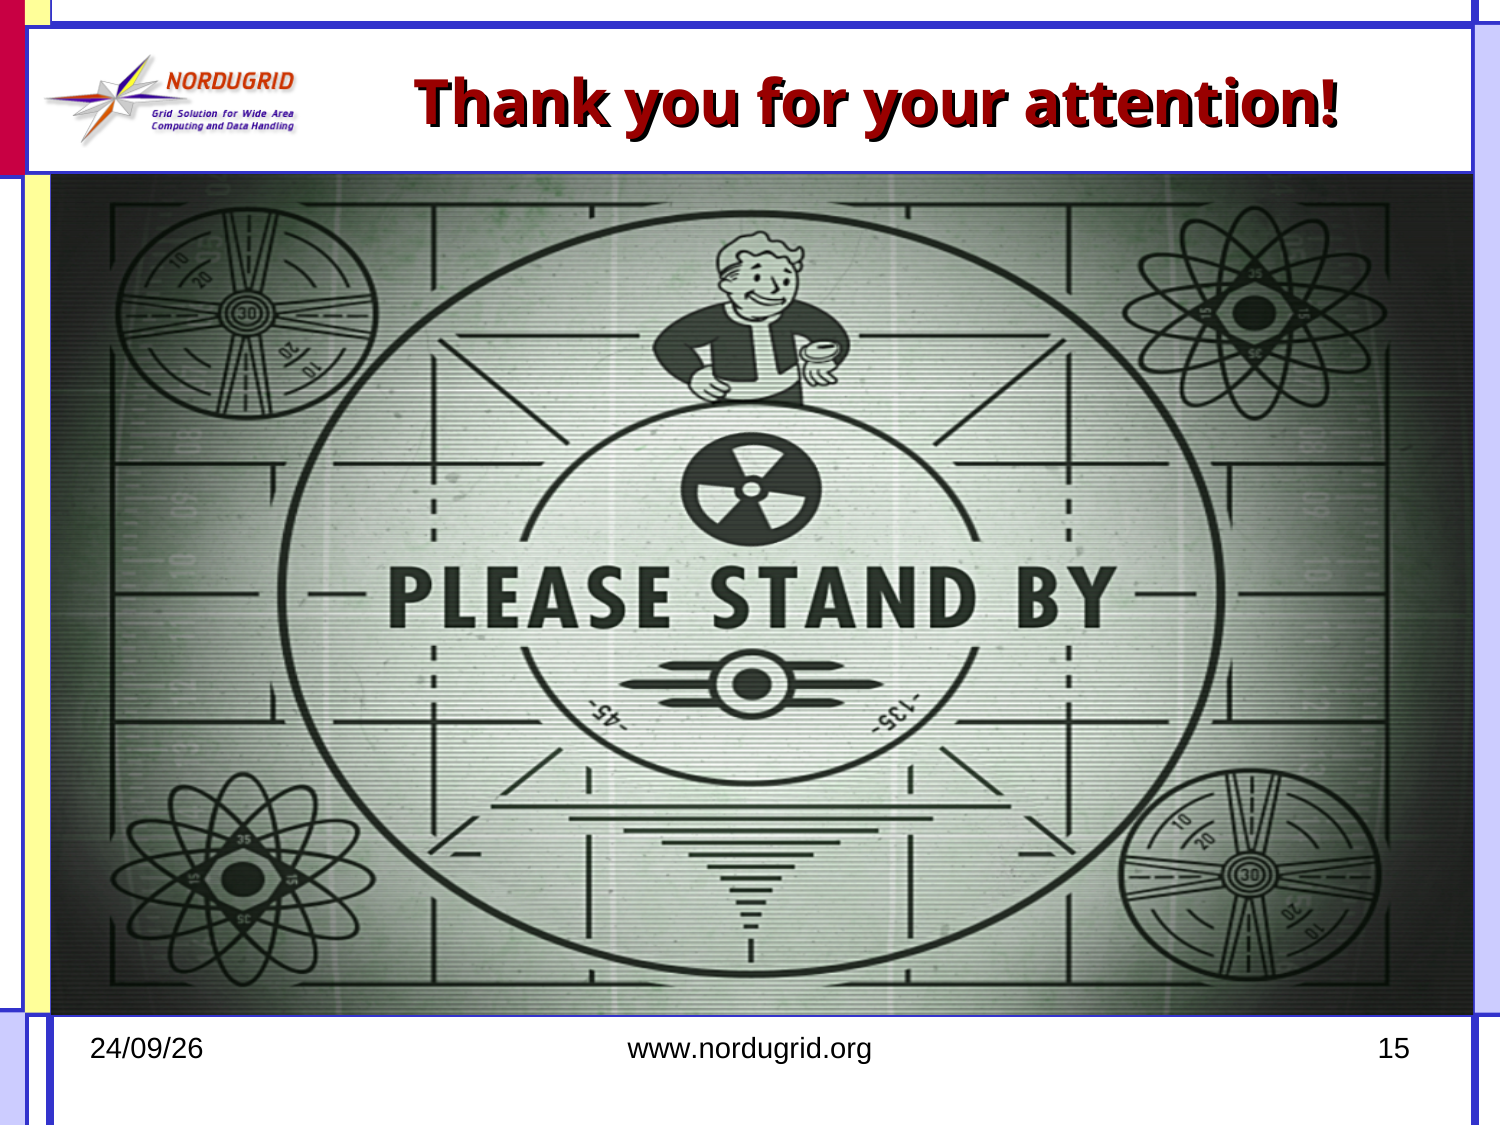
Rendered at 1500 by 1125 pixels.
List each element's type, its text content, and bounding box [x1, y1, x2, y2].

picture [40, 49, 301, 148]
picture [51, 174, 1474, 1015]
title Thank you for your attention! [324, 17, 1428, 174]
